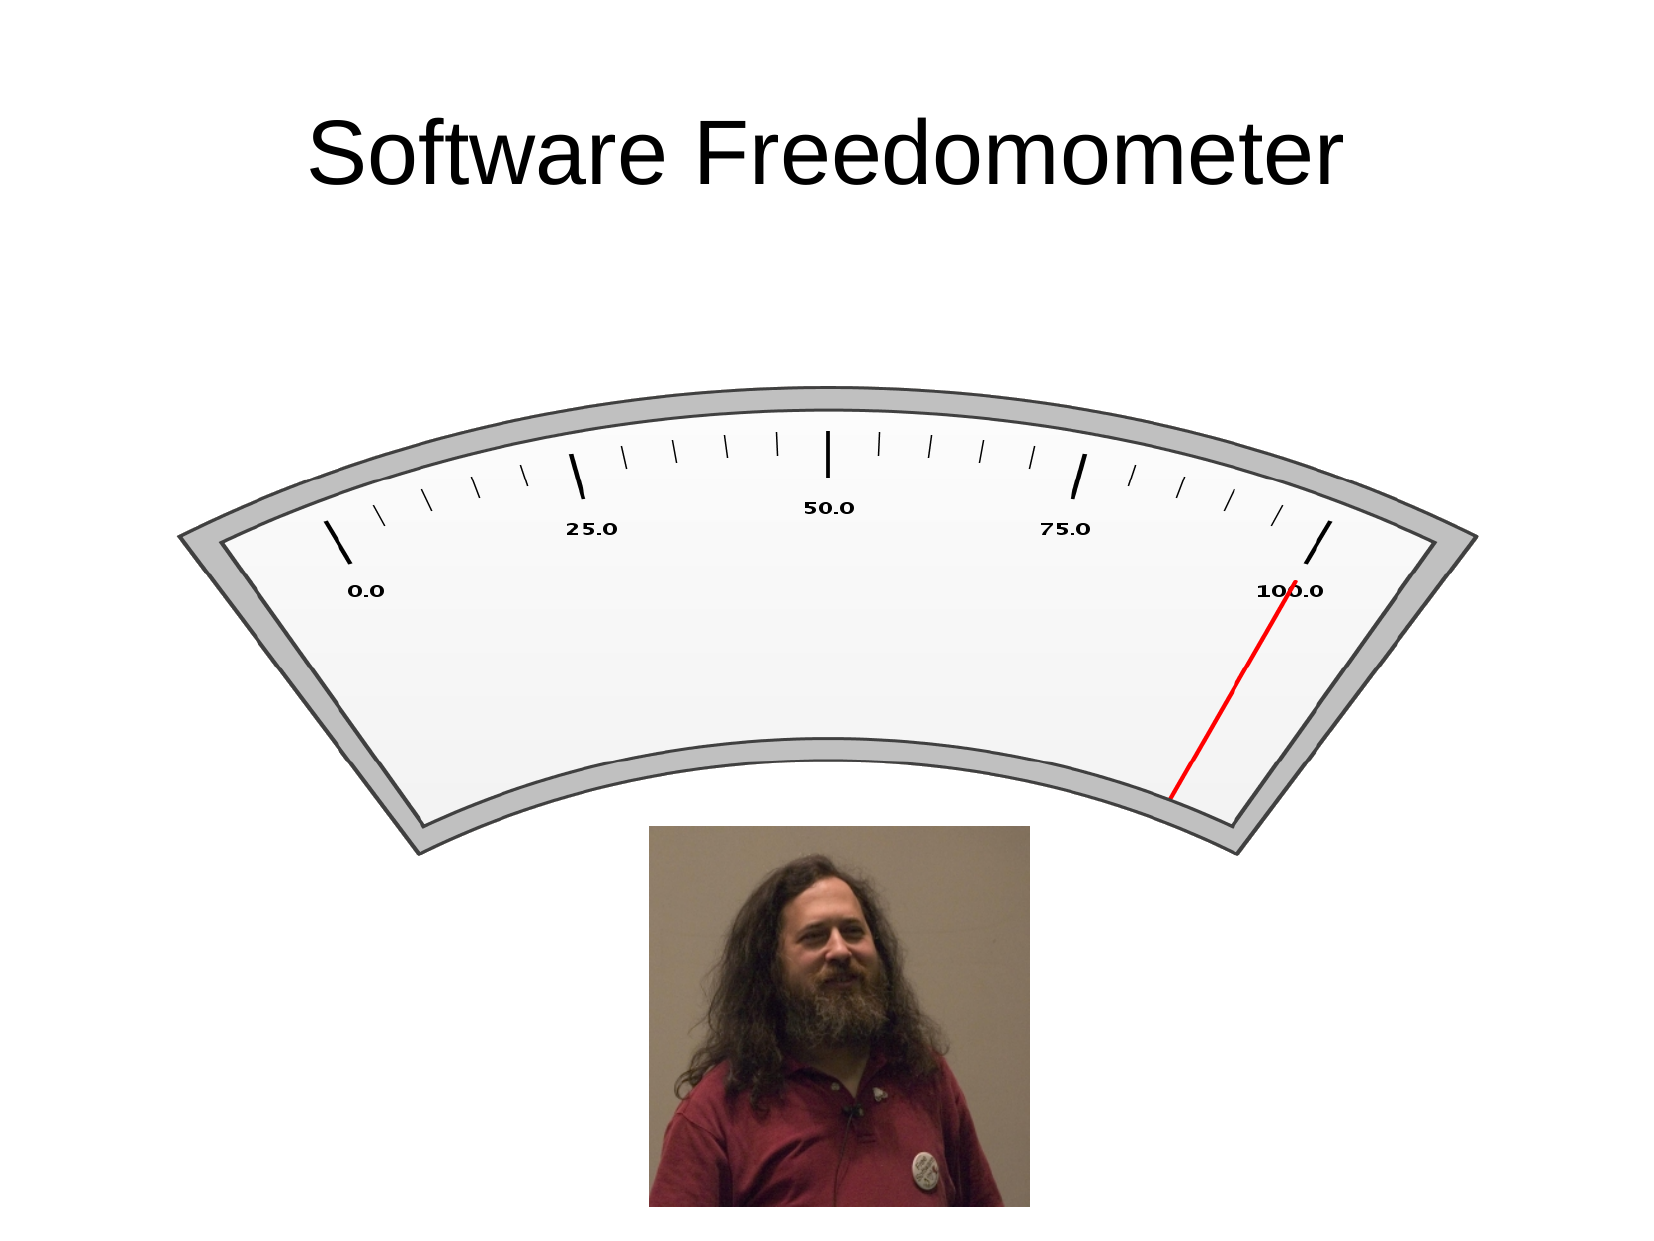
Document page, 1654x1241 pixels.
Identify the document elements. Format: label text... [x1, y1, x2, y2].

title Software Freedomometer [82, 56, 1571, 250]
picture [176, 386, 1479, 1207]
